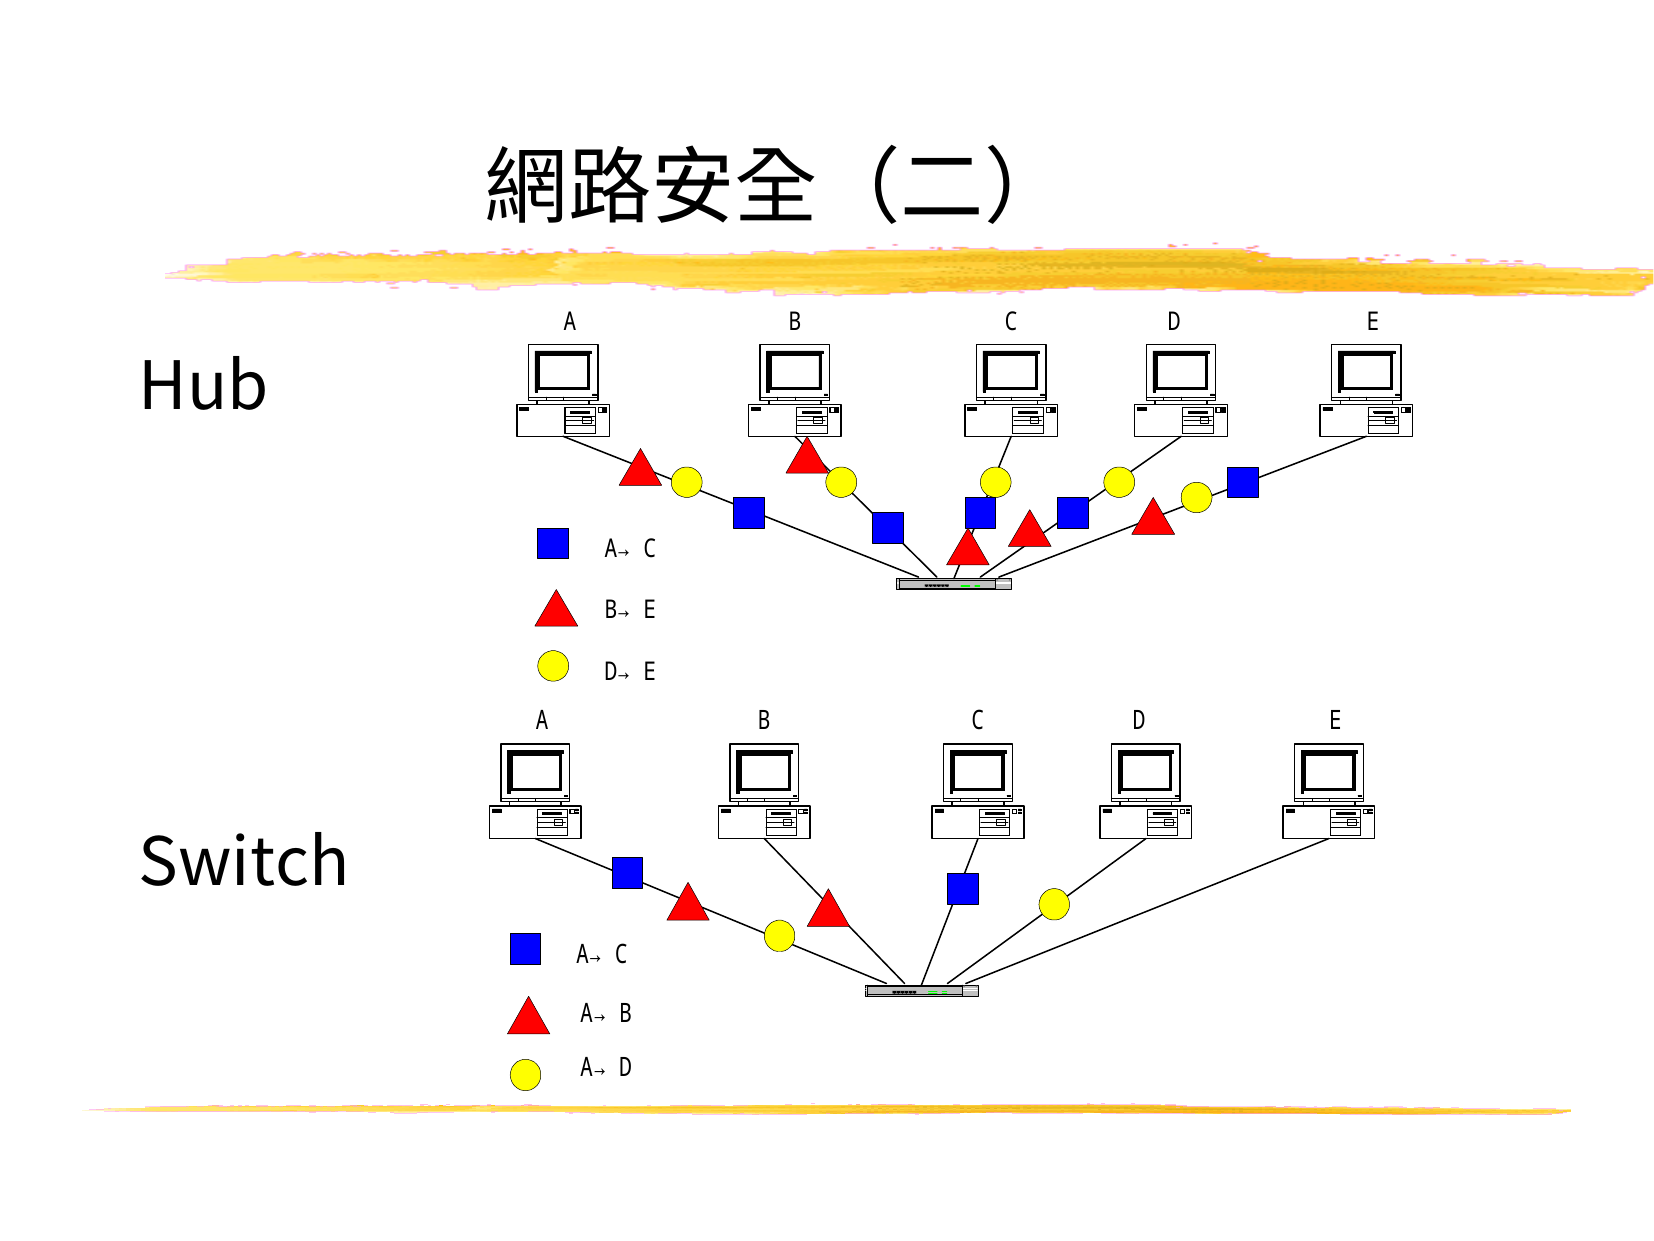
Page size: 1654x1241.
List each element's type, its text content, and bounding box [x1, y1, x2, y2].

picture [165, 237, 1654, 308]
list Hub Switch [124, 316, 1530, 1148]
title 網路安全（二） [73, 41, 1479, 249]
picture [1530, 1102, 1571, 1117]
picture [82, 1102, 124, 1117]
chart [449, 298, 1455, 1094]
